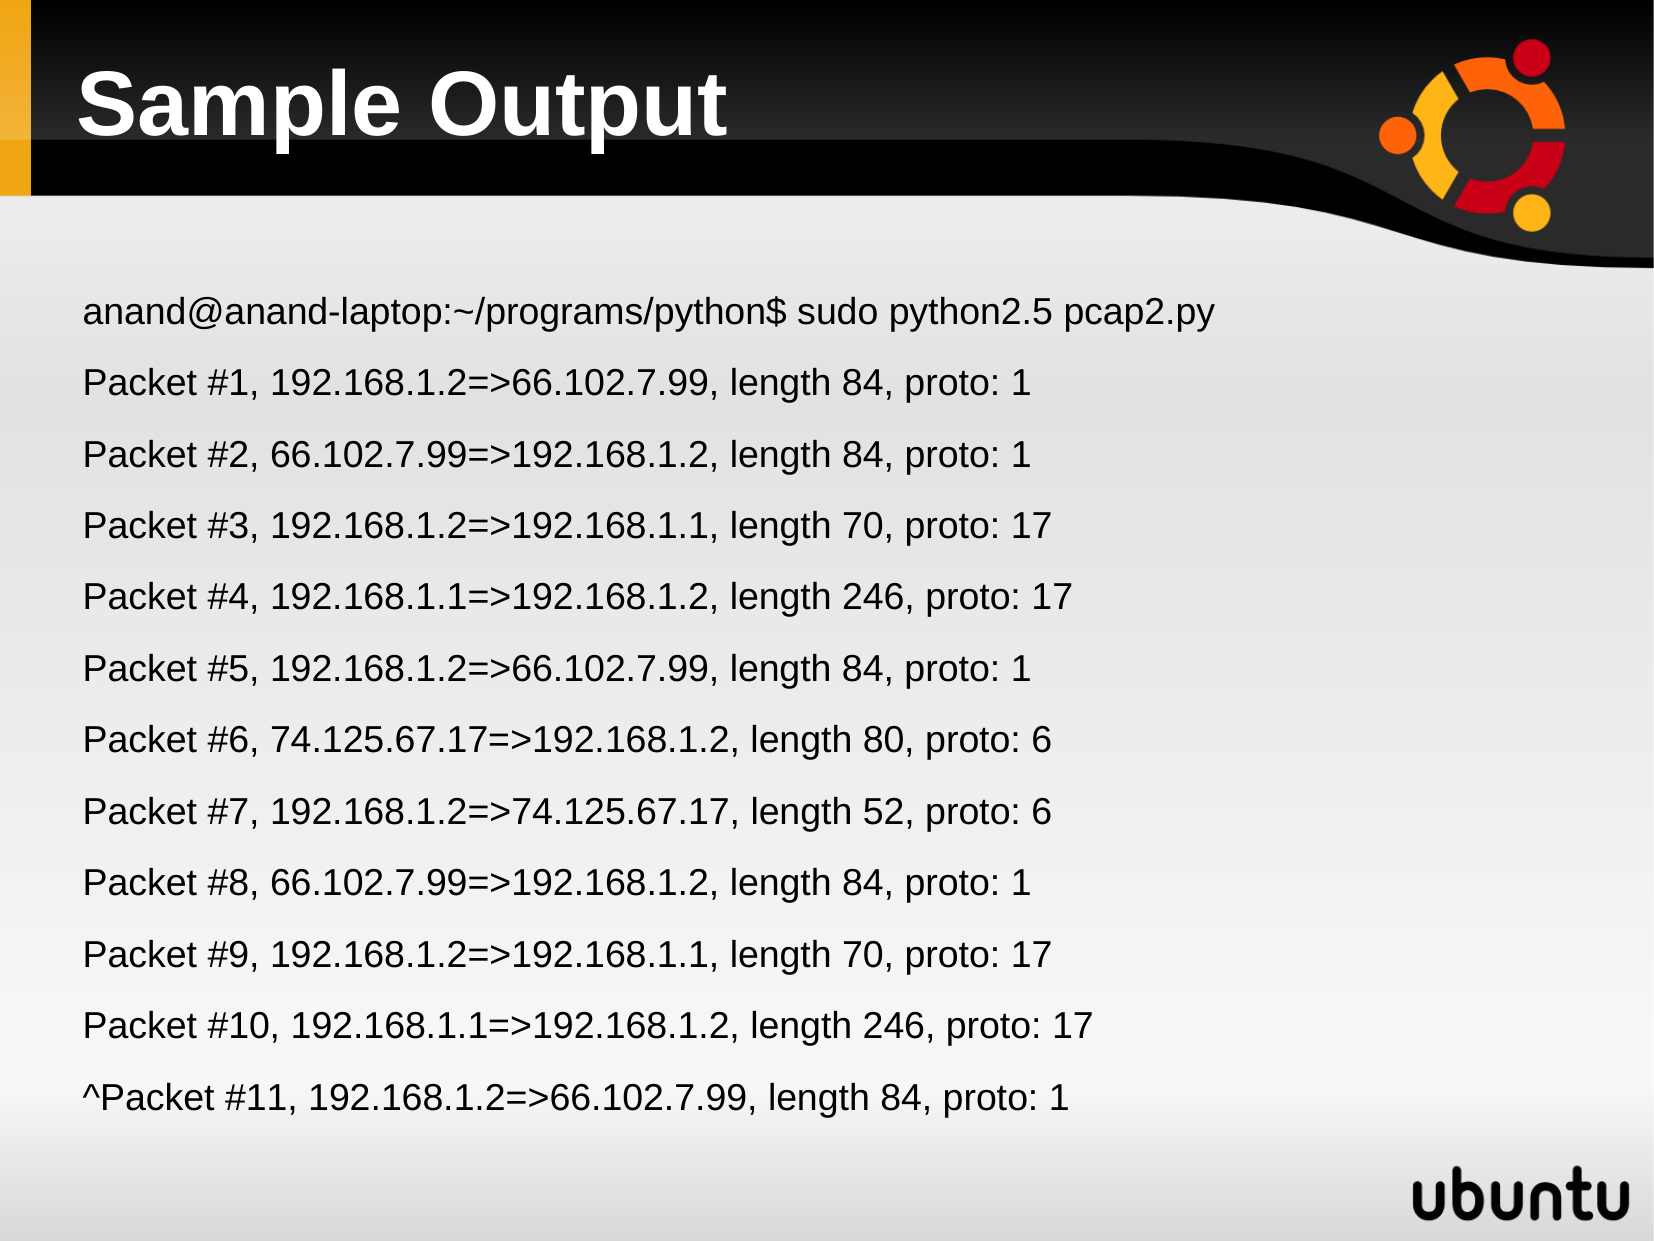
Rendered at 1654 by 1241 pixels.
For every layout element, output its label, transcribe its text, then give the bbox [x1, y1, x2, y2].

title Sample Output [76, 7, 1565, 200]
picture [0, 0, 1654, 1241]
list anand@anand-laptop:~/programs/python$ sudo python2.5 pcap2.py Packet #1, 192.168.1.2=>66.102.7.99, length 84, proto: 1 Packet #2, 66.102.7.99=>192.168.1.2, length 84, proto: 1 Packet #3, 192.168.1.2=>192.168.1.1, length 70, proto: 17 Packet #4, 192.168.1.1=>192.168.1.2, length 246, proto: 17 Packet #5, 192.168.1.2=>66.102.7.99, length 84, proto: 1 Packet #6, 74.125.67.17=>192.168.1.2, length 80, proto: 6 Packet #7, 192.168.1.2=>74.125.67.17, length 52, proto: 6 Packet #8, 66.102.7.99=>192.168.1.2, length 84, proto: 1 Packet #9, 192.168.1.2=>192.168.1.1, length 70, proto: 17 Packet #10, 192.168.1.1=>192.168.1.2, length 246, proto: 17 ^Packet #11, 192.168.1.2=>66.102.7.99, length 84, proto: 1 [82, 290, 1571, 1222]
